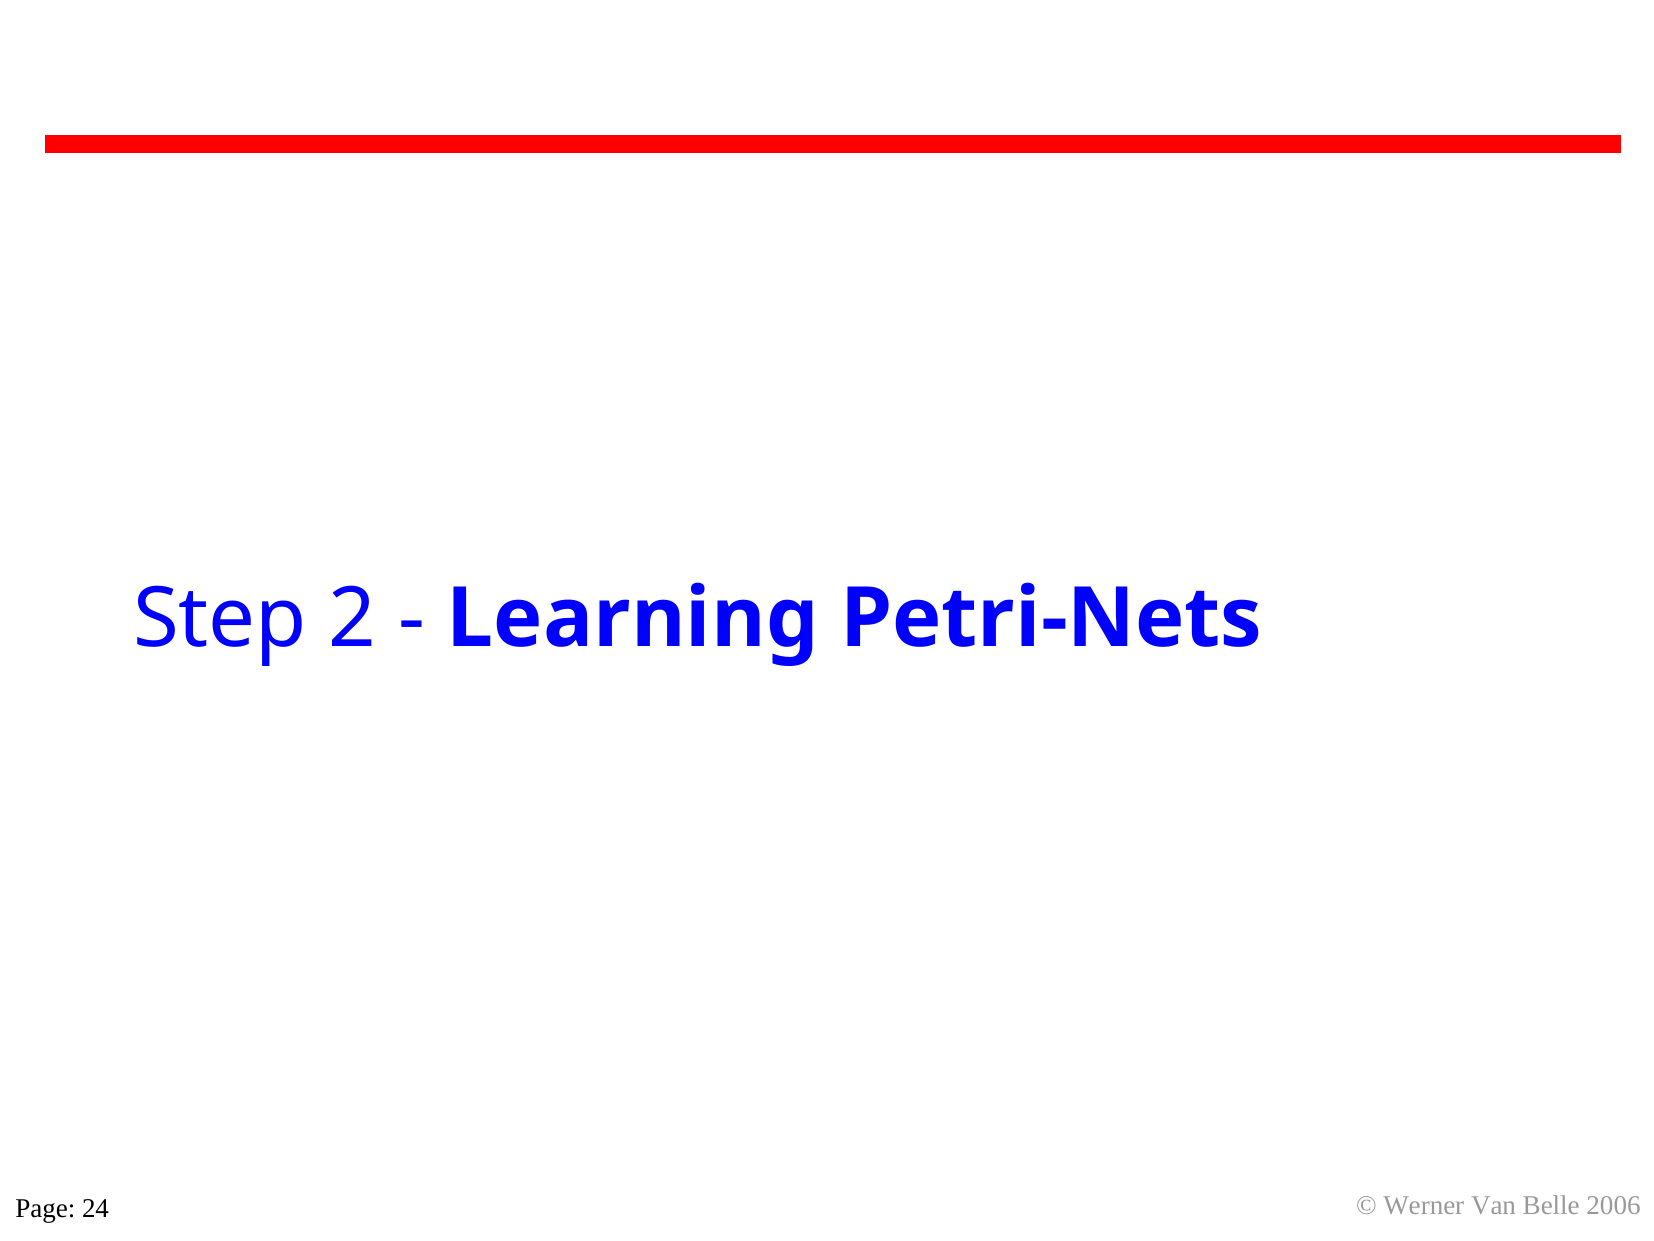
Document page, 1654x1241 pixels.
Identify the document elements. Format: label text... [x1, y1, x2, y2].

title Step 2 - Learning Petri-Nets [133, 463, 1654, 765]
